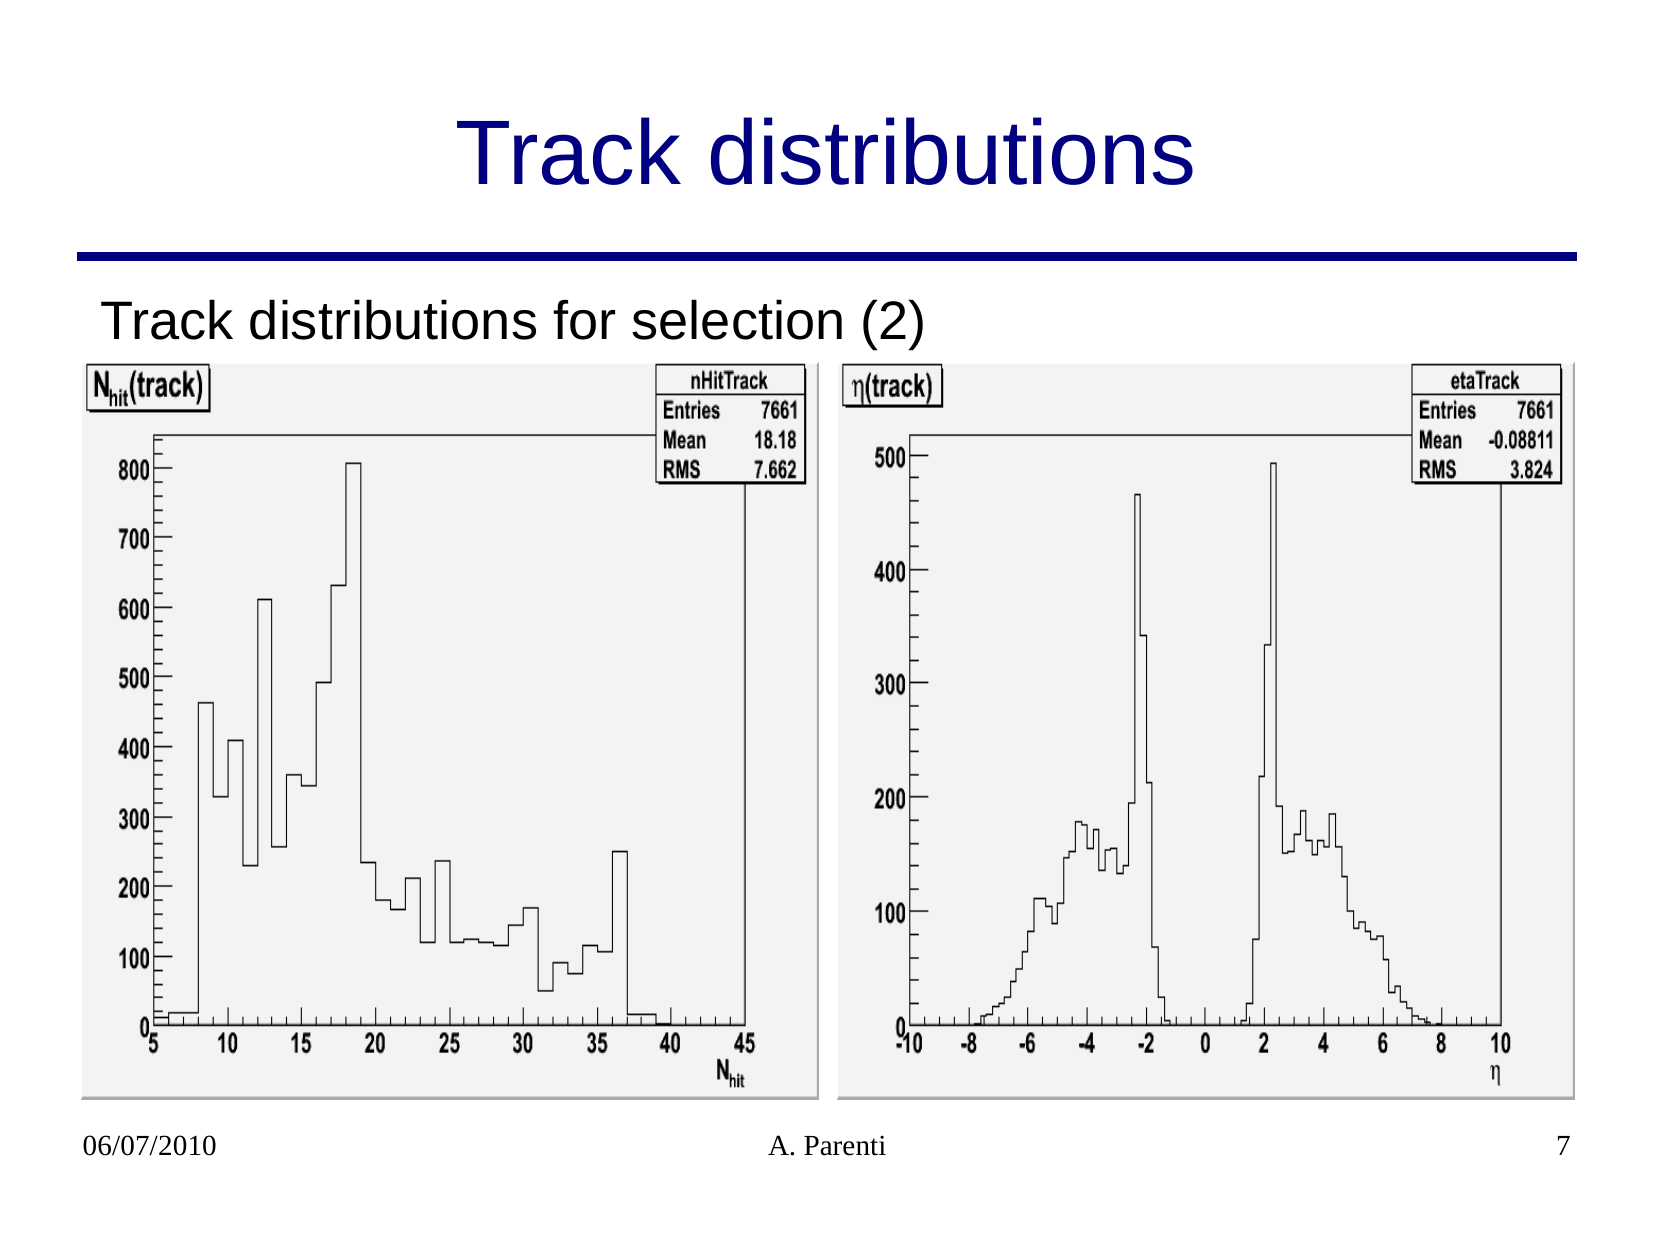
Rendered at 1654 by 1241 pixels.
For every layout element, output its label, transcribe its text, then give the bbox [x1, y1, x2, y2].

list Track distributions for selection (2) [82, 290, 1571, 1094]
title Track distributions [82, 56, 1571, 250]
picture [836, 361, 1575, 1100]
picture [80, 361, 819, 1100]
